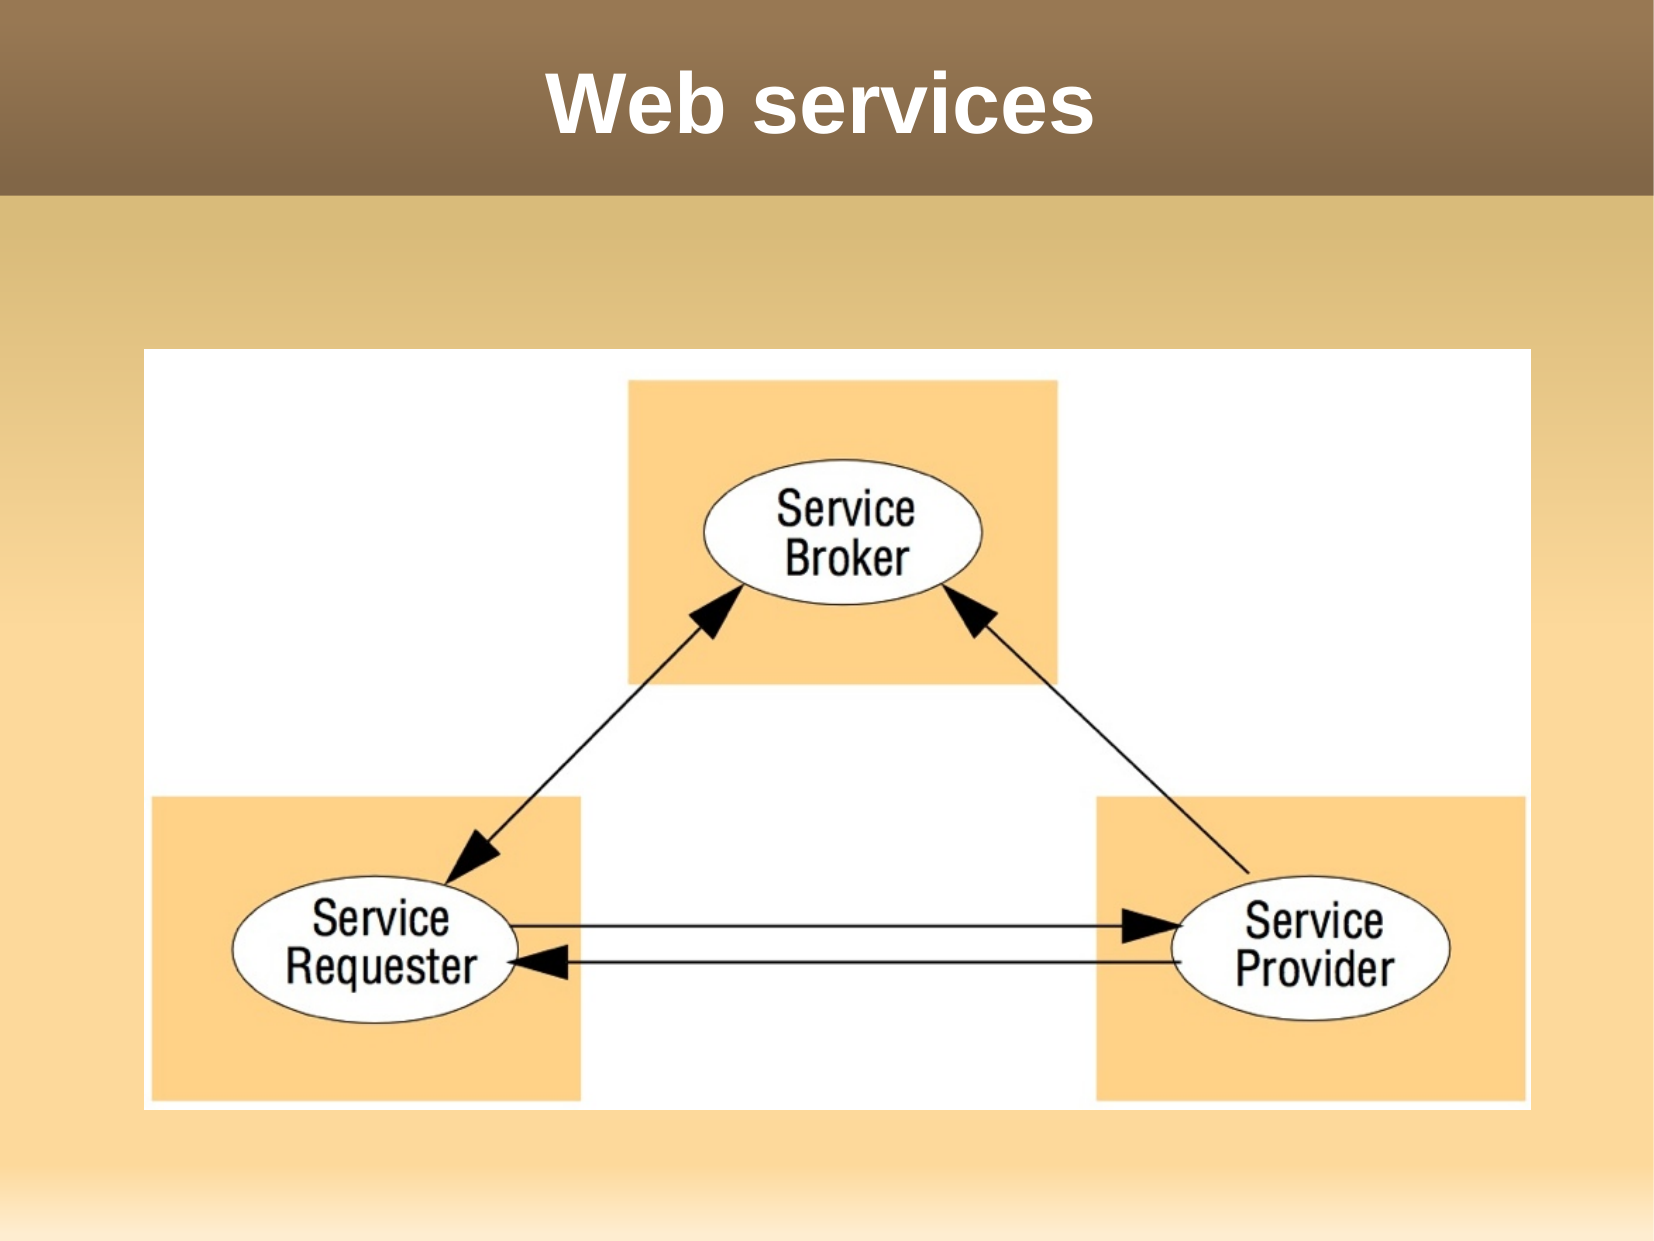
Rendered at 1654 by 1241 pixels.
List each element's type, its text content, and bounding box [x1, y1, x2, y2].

title Web services [76, 0, 1565, 208]
picture [0, 0, 1654, 1241]
